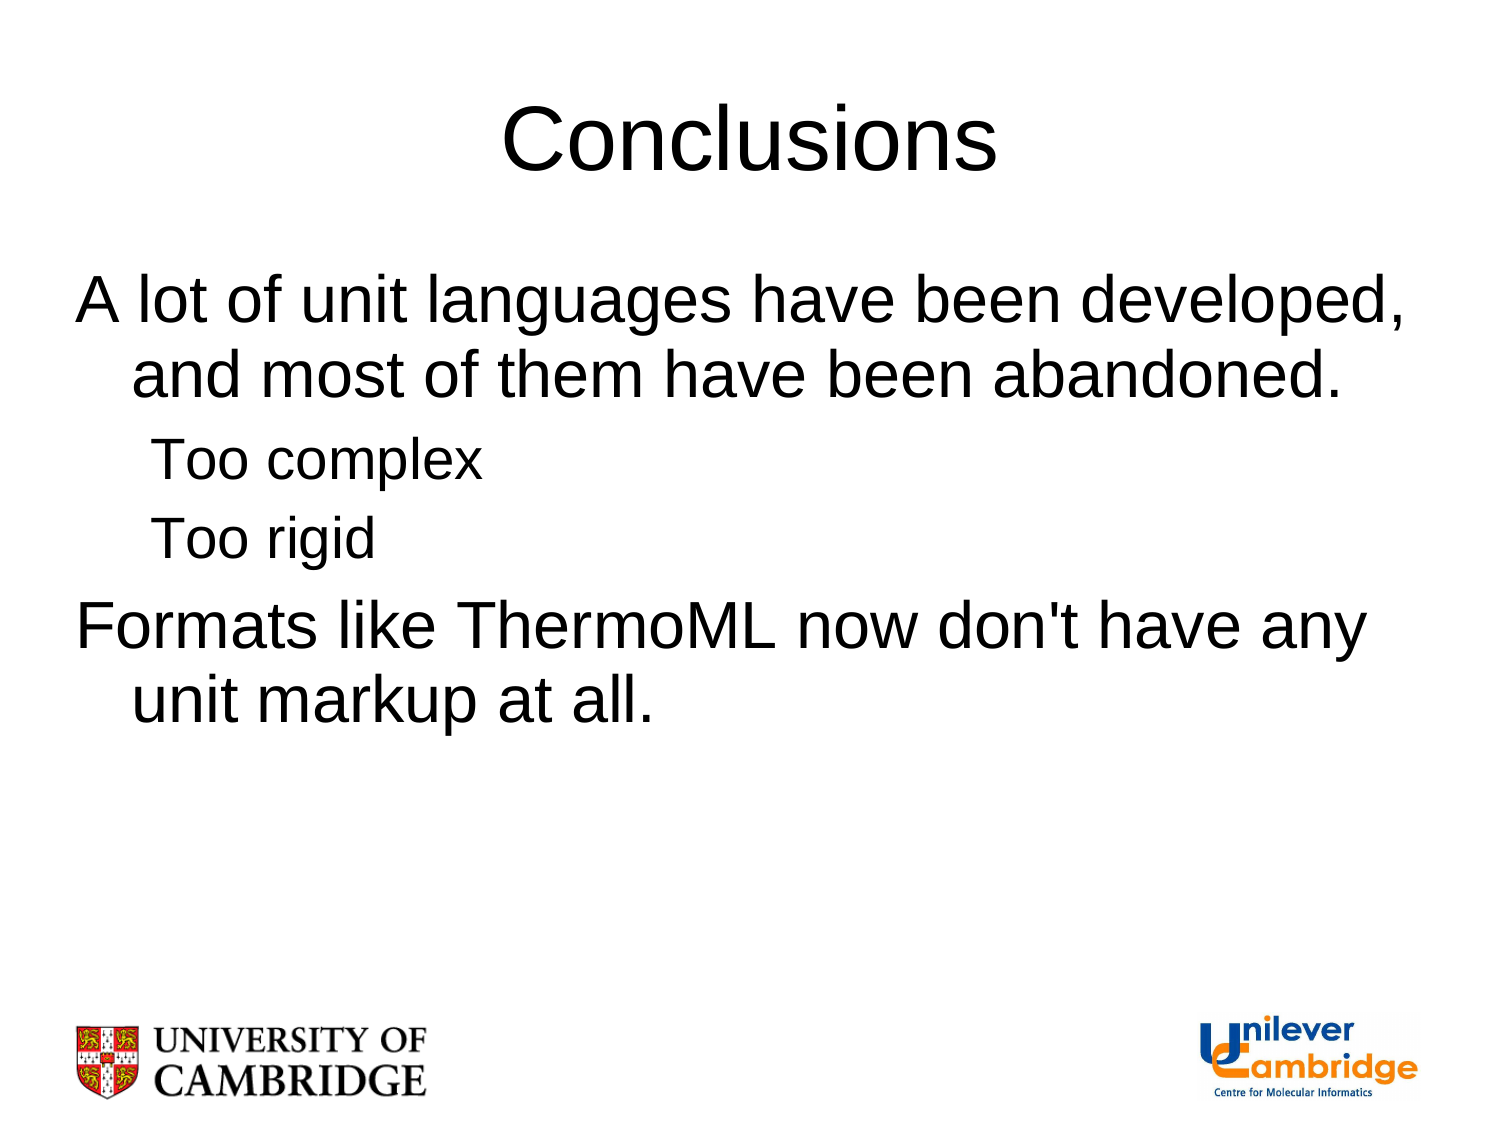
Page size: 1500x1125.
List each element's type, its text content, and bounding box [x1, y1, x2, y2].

title Conclusions [75, 52, 1426, 226]
picture [62, 1012, 438, 1105]
list A lot of unit languages have been developed, and most of them have been abandoned. Too complex Too rigid Formats like ThermoML now don't have any unit markup at all. [75, 262, 1426, 991]
picture [1197, 1012, 1421, 1101]
